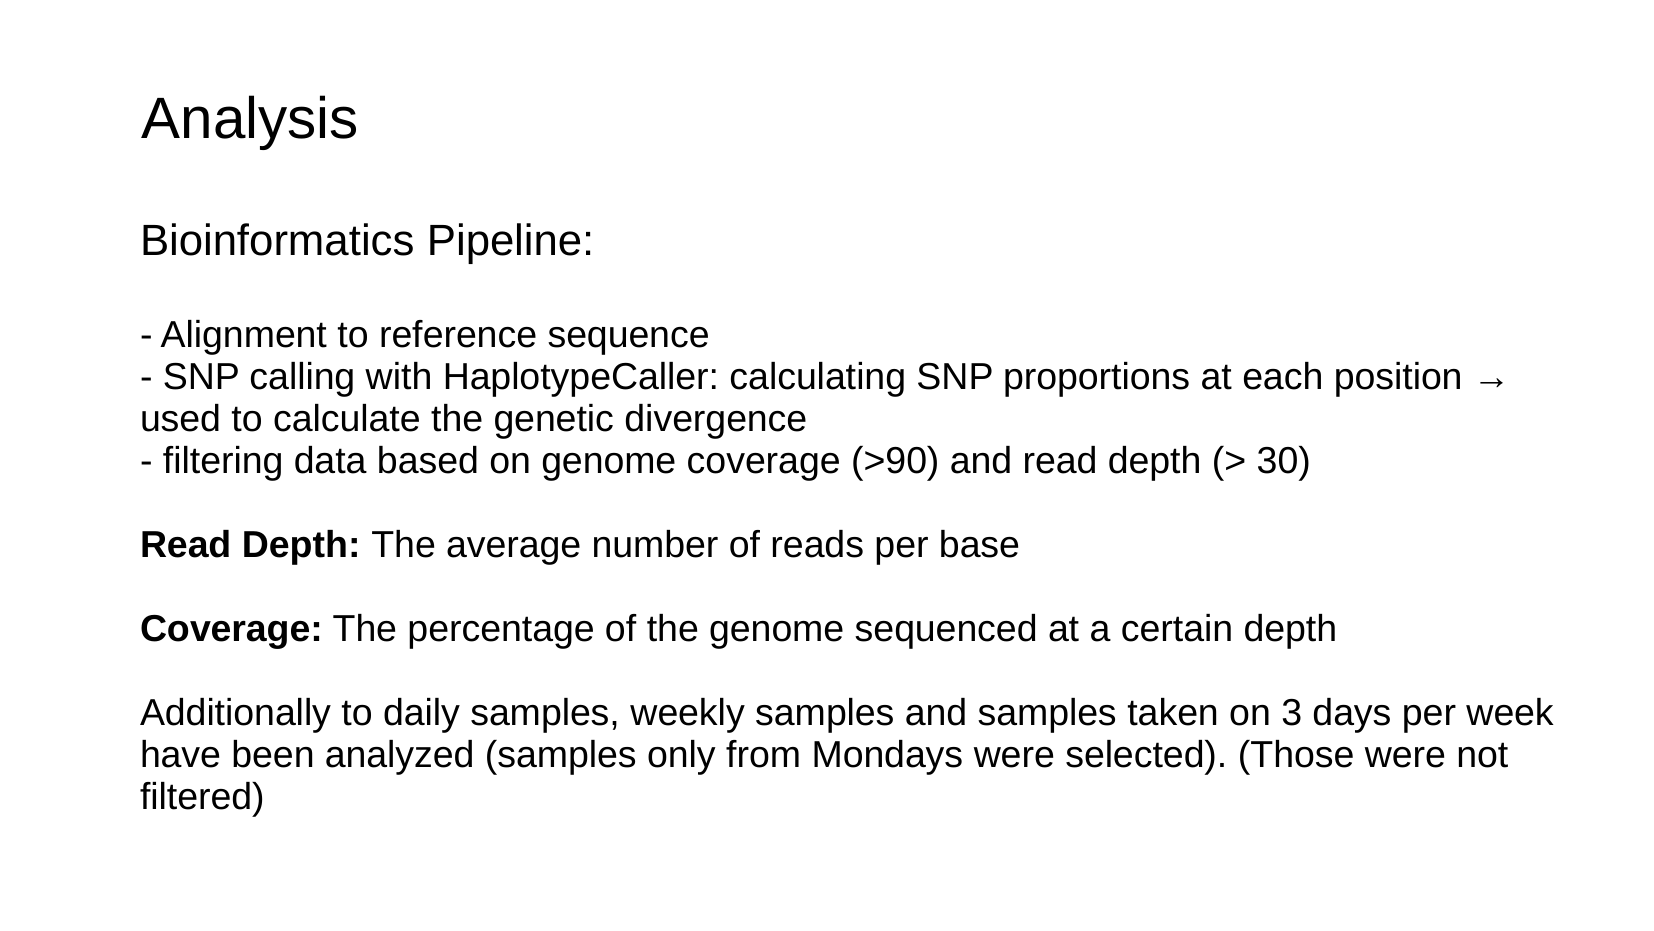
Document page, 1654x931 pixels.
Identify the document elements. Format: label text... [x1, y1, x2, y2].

text_box Bioinformatics Pipeline: - Alignment to reference sequence - SNP calling with HaplotypeCaller: calculating SNP proportions at each position → used to calculate the genetic divergence - filtering data based on genome coverage (>90) and read depth (> 30) Read Depth: The average number of reads per base Coverage: The percentage of the genome sequenced at a certain depth Additionally to daily samples, weekly samples and samples taken on 3 days per week have been analyzed (samples only from Mondays were selected). (Those were not filtered) [125, 208, 1570, 826]
list Analysis [70, 85, 425, 174]
